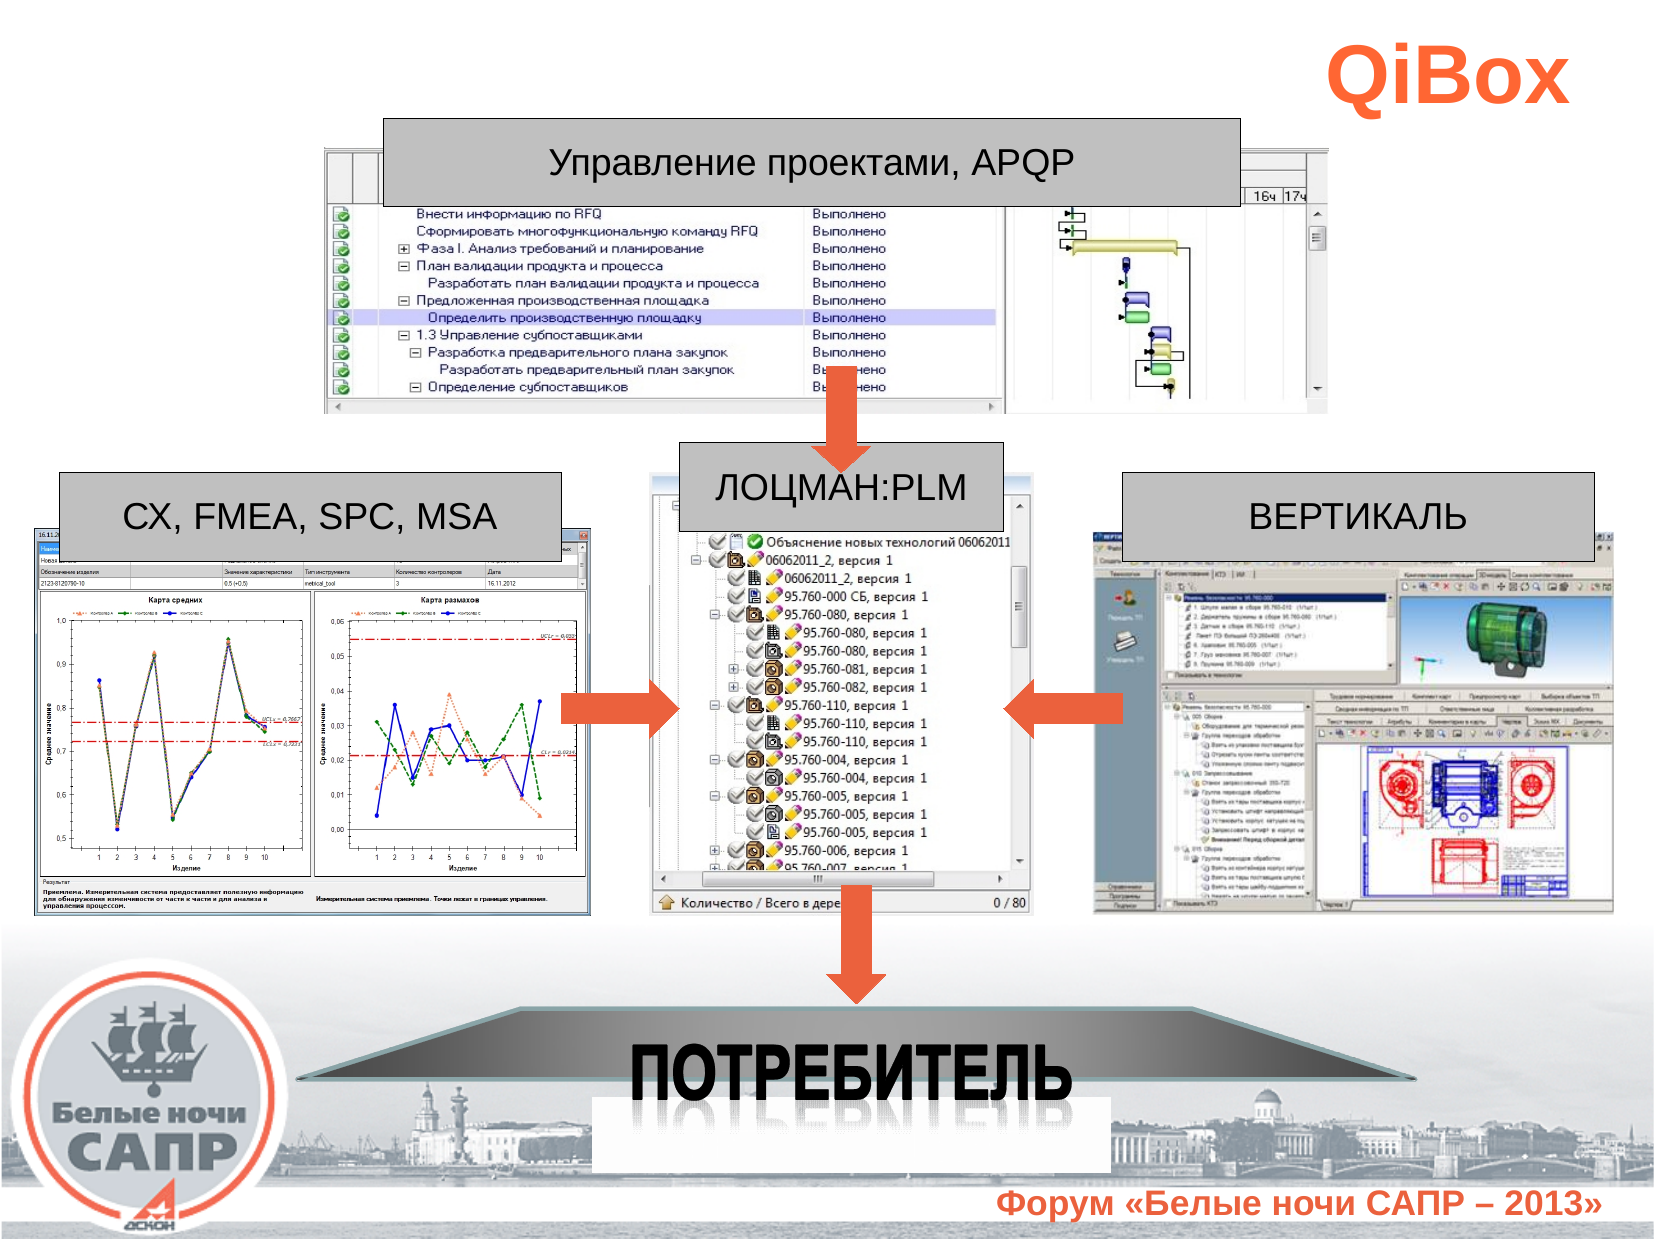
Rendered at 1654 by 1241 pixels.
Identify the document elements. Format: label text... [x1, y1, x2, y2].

text_box Управление проектами, APQP [383, 118, 1241, 207]
text_box ЛОЦМАН:PLM [679, 442, 1004, 532]
picture [1, 0, 1654, 1239]
text_box [826, 885, 886, 1004]
text_box [561, 679, 680, 739]
text_box [811, 366, 871, 473]
text_box СХ, FMEA, SPC, MSA [59, 472, 562, 562]
title QiBox [82, 25, 1571, 125]
text_box [1003, 679, 1123, 739]
text_box ВЕРТИКАЛЬ [1122, 472, 1595, 562]
